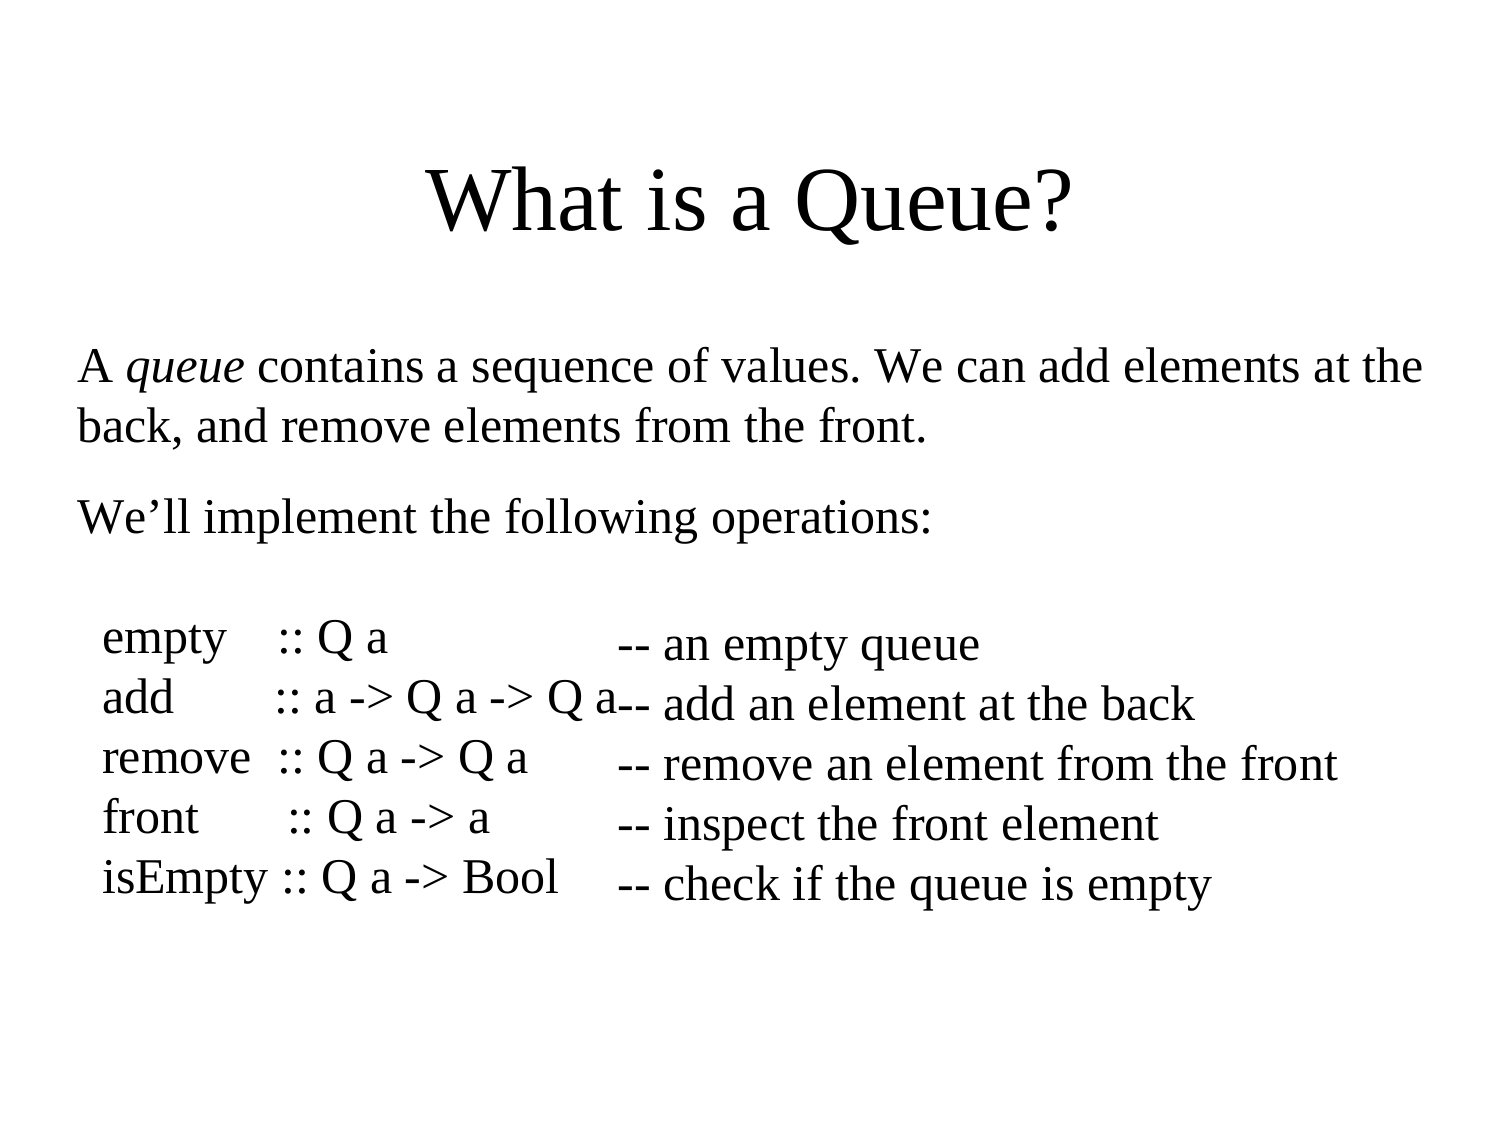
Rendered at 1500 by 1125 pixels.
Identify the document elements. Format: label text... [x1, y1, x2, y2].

title What is a Queue? [112, 99, 1388, 288]
text_box -- an empty queue -- add an element at the back -- remove an element from the front -- inspect the front element -- check if the queue is empty [602, 602, 1354, 918]
text_box A queue contains a sequence of values. We can add elements at the back, and remove elements from the front. We’ll implement the following operations: empty :: Q a add :: a -> Q a -> Q a remove :: Q a -> Q a front :: Q a -> a isEmpty :: Q a -> Bool [62, 324, 1476, 972]
